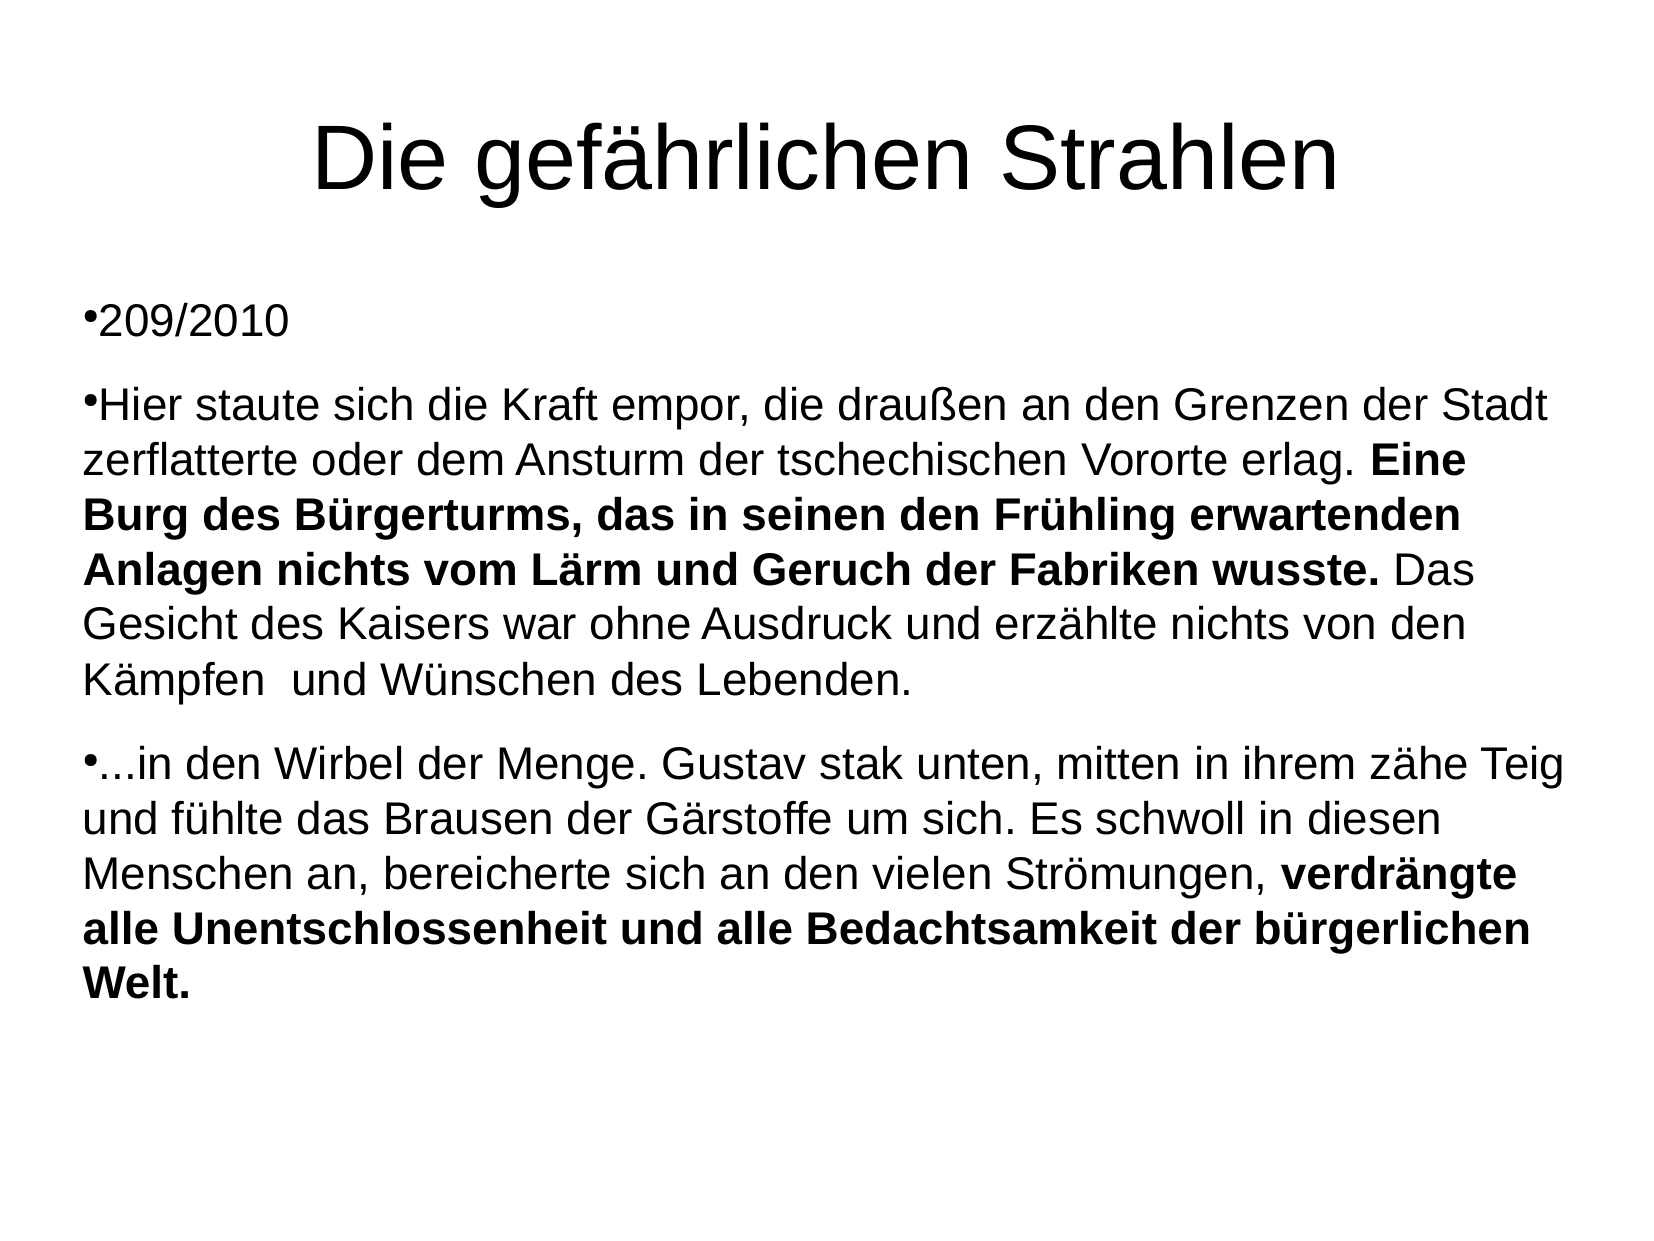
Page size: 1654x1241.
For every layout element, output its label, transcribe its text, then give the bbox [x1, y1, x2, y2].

list 209/2010 Hier staute sich die Kraft empor, die draußen an den Grenzen der Stadt zerflatterte oder dem Ansturm der tschechischen Vororte erlag. Eine Burg des Bürgerturms, das in seinen den Frühling erwartenden Anlagen nichts vom Lärm und Geruch der Fabriken wusste. Das Gesicht des Kaisers war ohne Ausdruck und erzählte nichts von den Kämpfen und Wünschen des Lebenden. ...in den Wirbel der Menge. Gustav stak unten, mitten in ihrem zähe Teig und fühlte das Brausen der Gärstoffe um sich. Es schwoll in diesen Menschen an, bereicherte sich an den vielen Strömungen, verdrängte alle Unentschlossenheit und alle Bedachtsamkeit der bürgerlichen Welt. [82, 290, 1571, 1010]
title Die gefährlichen Strahlen [82, 49, 1571, 257]
